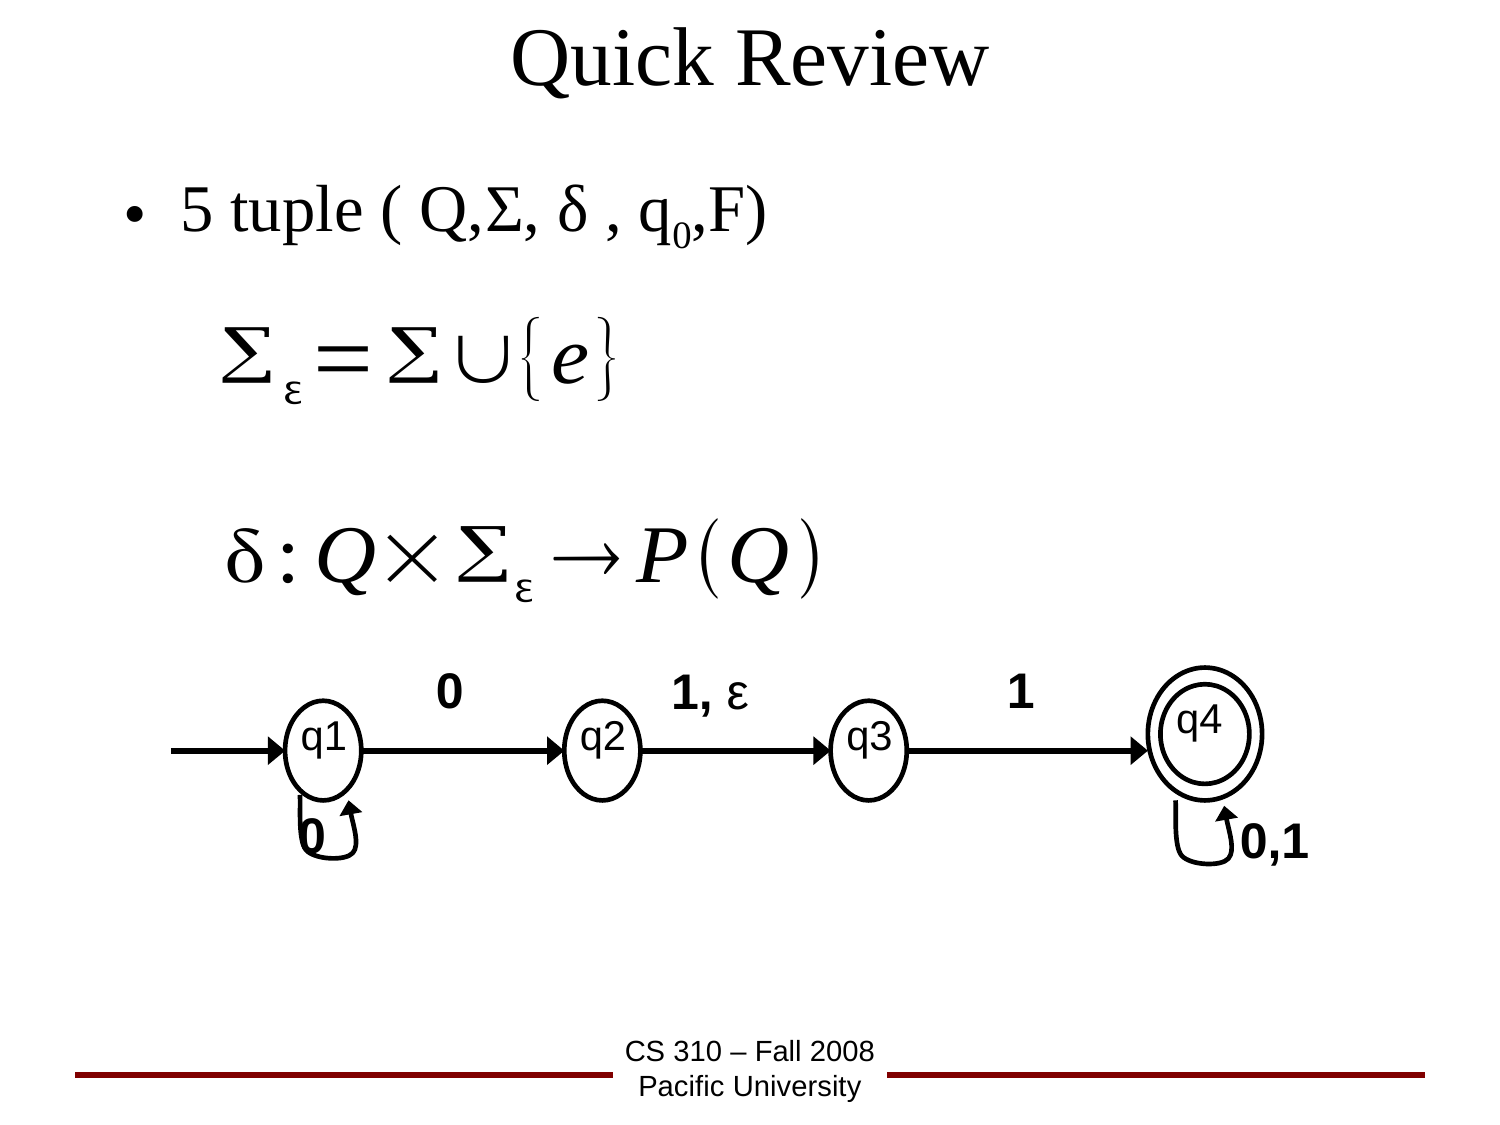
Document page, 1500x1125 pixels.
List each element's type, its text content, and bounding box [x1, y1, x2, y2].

text_box 1, ε [656, 651, 777, 727]
chart [196, 312, 647, 418]
list 5 tuple ( Q,Σ, δ , q0,F) [109, 164, 1422, 640]
text_box 0 [283, 796, 341, 872]
chart [201, 510, 845, 616]
text_box q2 [564, 700, 642, 767]
text_box q1 [285, 700, 363, 767]
text_box 0 [420, 650, 479, 727]
text_box q3 [831, 700, 908, 767]
title Quick Review [112, 0, 1388, 116]
text_box 0,1 [1224, 800, 1325, 876]
text_box q4 [1161, 684, 1238, 750]
text_box 1 [992, 650, 1050, 727]
